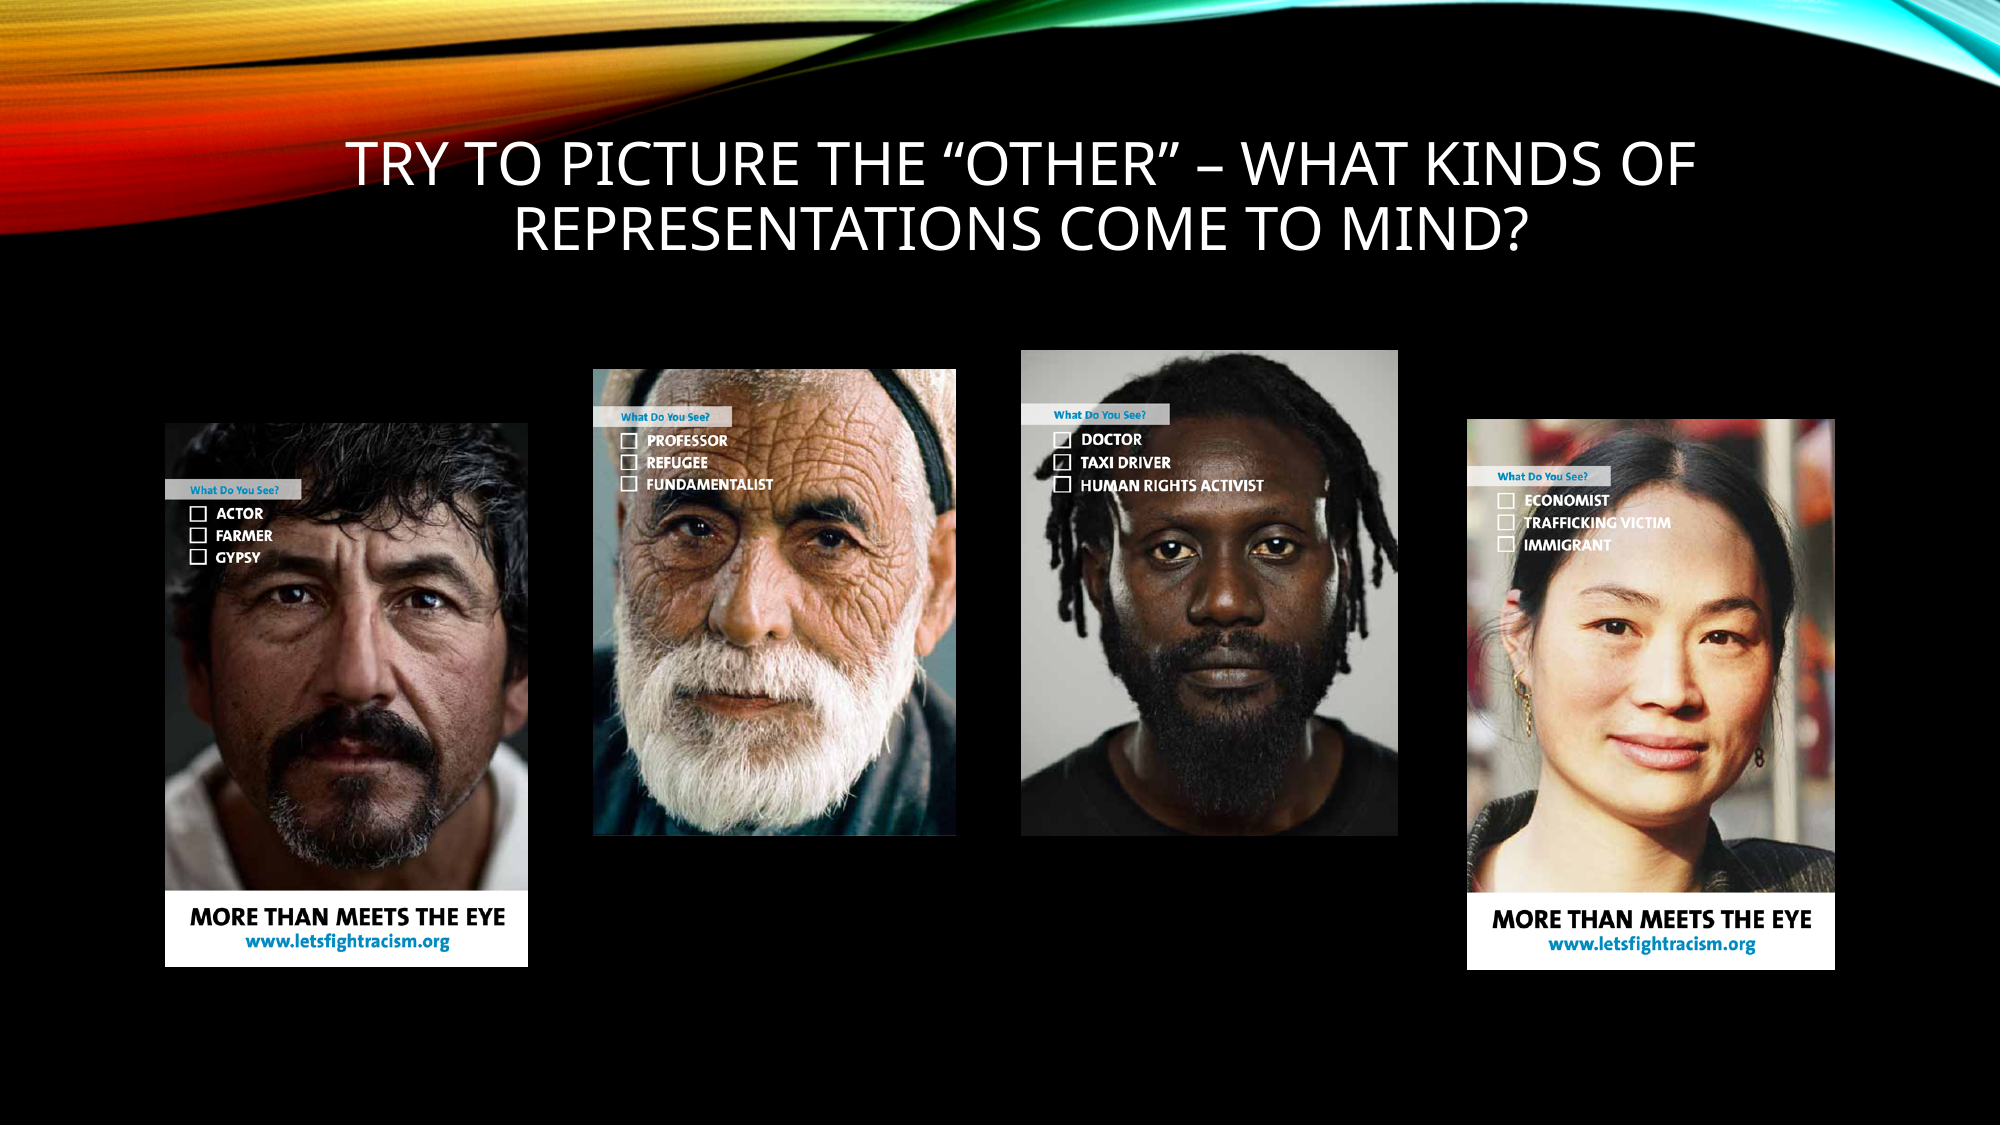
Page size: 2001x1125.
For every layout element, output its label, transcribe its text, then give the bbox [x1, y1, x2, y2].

picture [1467, 419, 1835, 970]
title Try to picture the “Other” – what kinds of representations come to mind? [314, 125, 1728, 273]
picture [165, 423, 528, 967]
picture [1021, 351, 1398, 836]
picture [593, 369, 956, 836]
